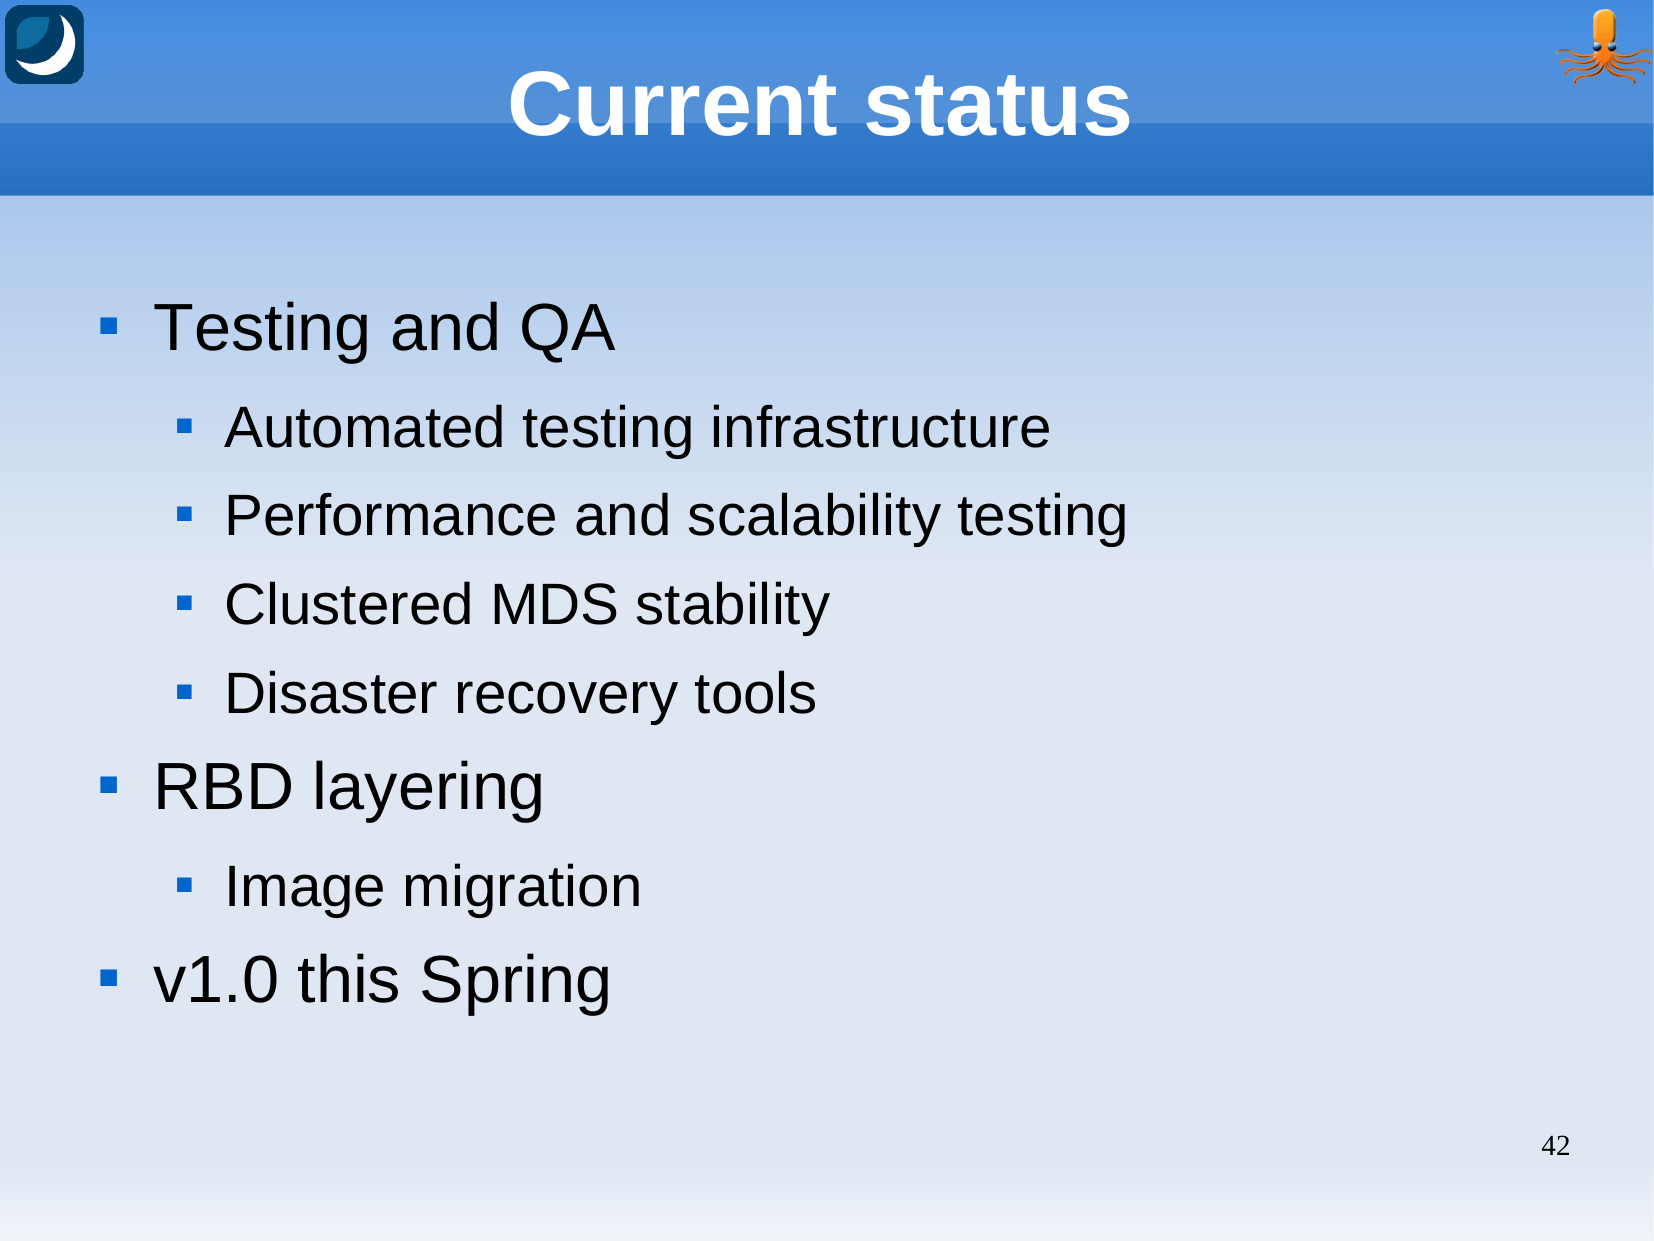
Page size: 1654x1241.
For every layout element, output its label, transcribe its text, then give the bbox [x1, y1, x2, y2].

list Testing and QA Automated testing infrastructure Performance and scalability testing Clustered MDS stability Disaster recovery tools RBD layering Image migration v1.0 this Spring [82, 290, 1571, 1109]
title Current status [76, 0, 1565, 208]
picture [0, 0, 1654, 1241]
